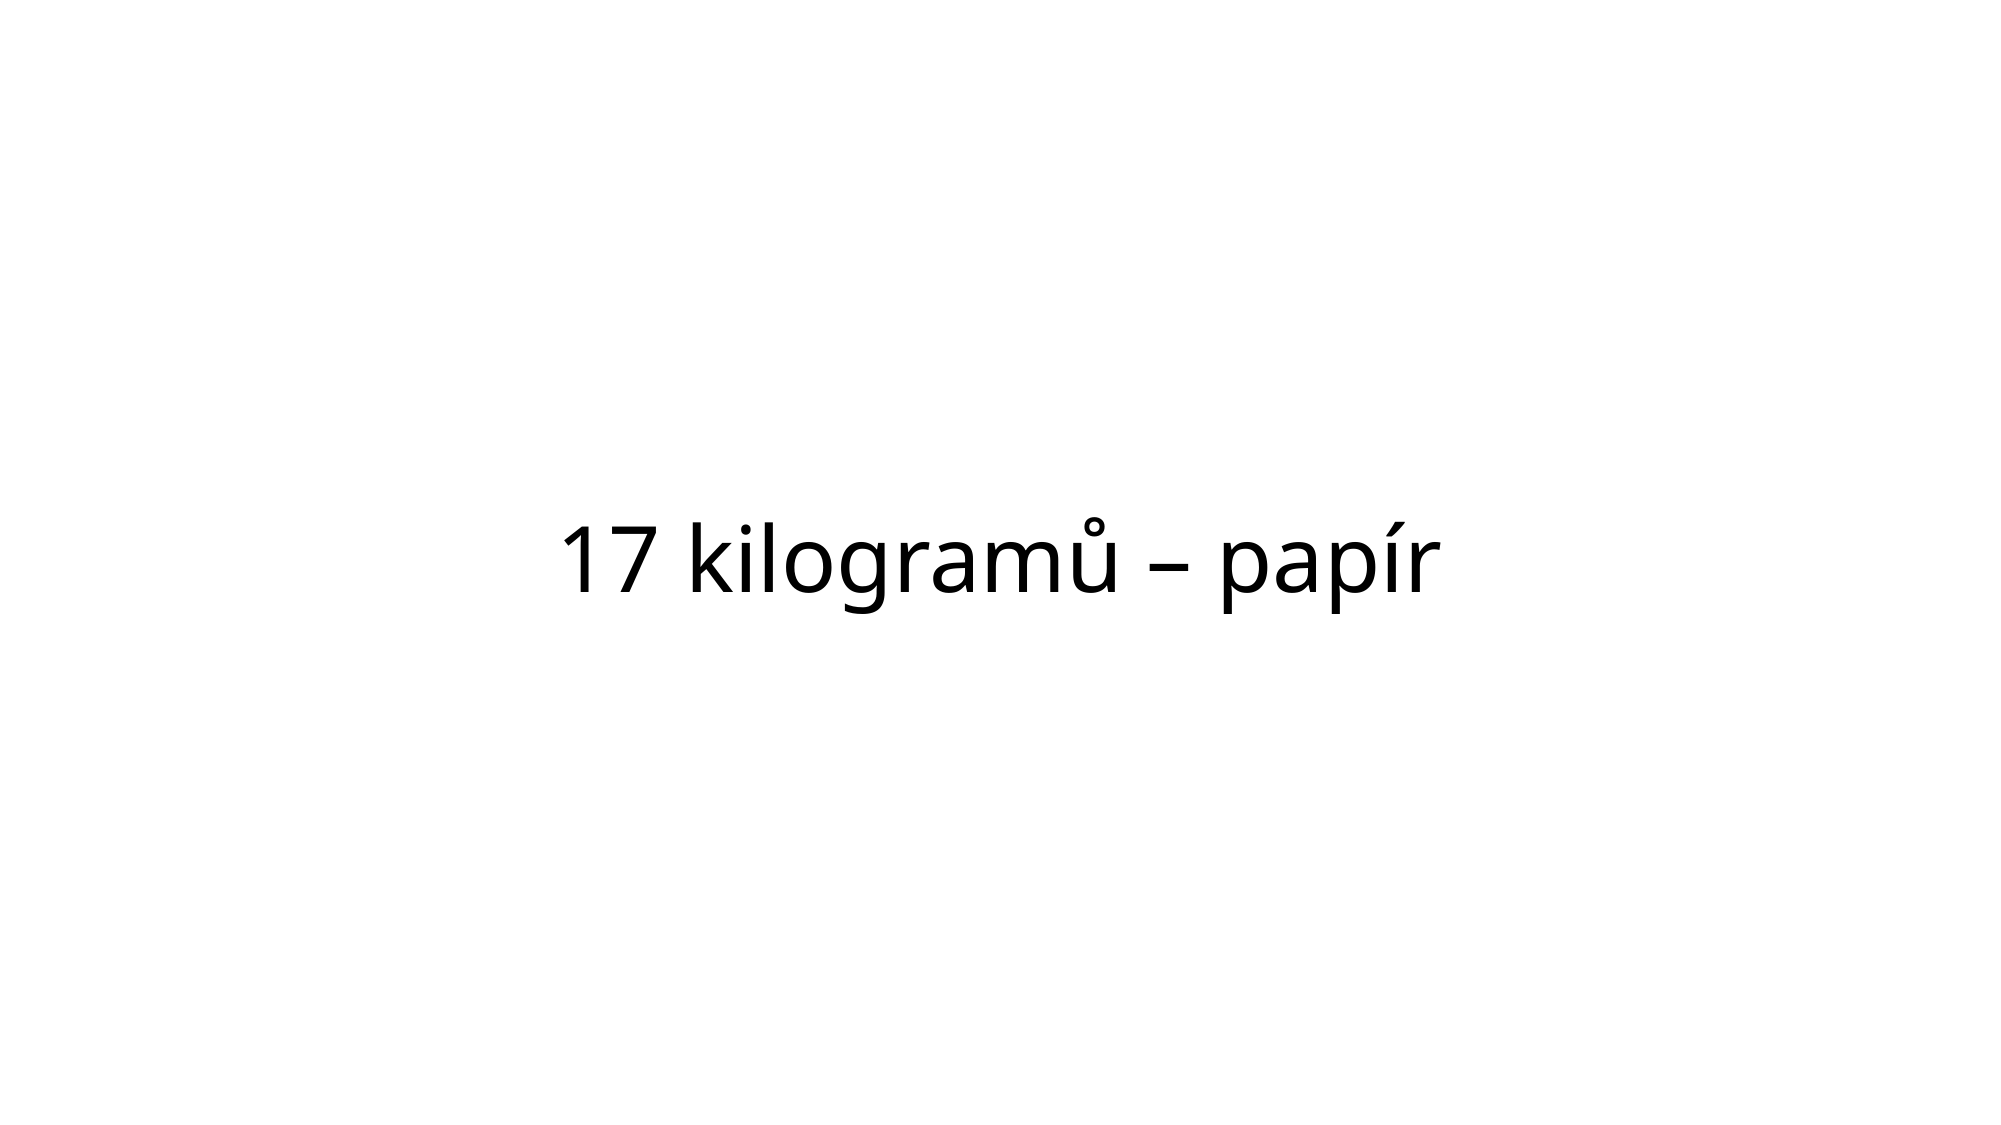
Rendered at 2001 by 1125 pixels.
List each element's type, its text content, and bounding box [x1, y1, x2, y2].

title 17 kilogramů – papír [137, 453, 1863, 672]
